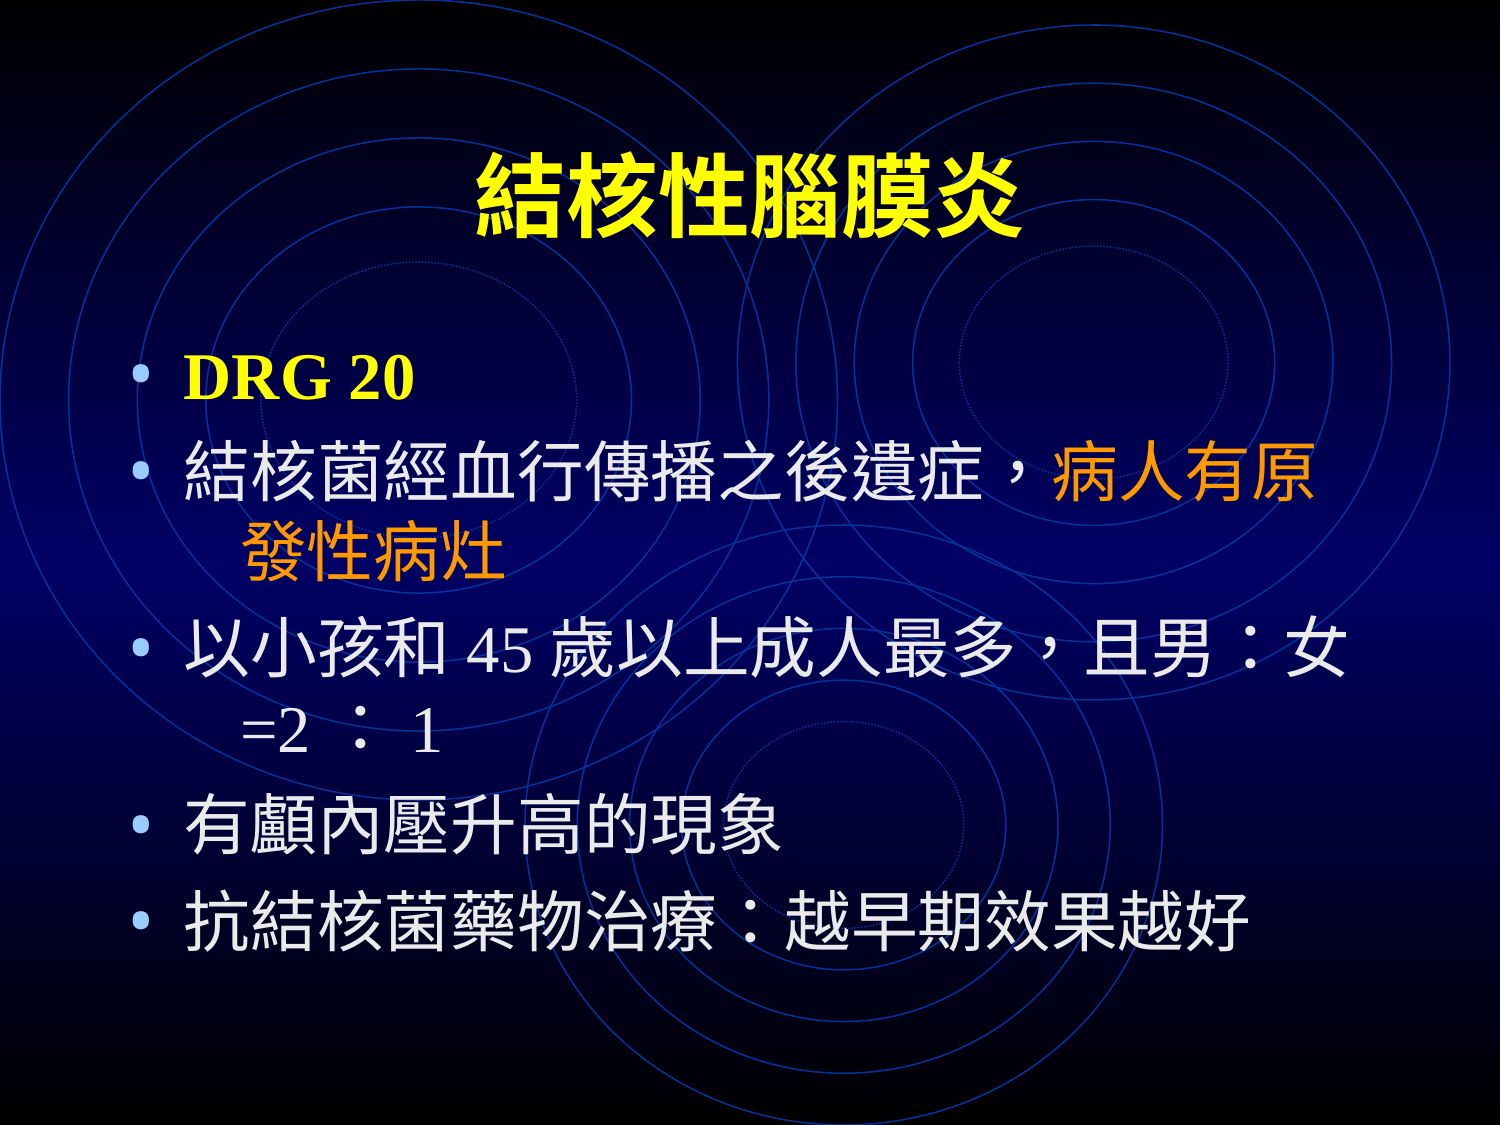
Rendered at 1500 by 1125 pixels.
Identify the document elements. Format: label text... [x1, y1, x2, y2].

title 結核性腦膜炎 [112, 99, 1388, 288]
list DRG 20 結核菌經血行傳播之後遺症，病人有原發性病灶 以小孩和45歲以上成人最多，且男：女=2：1 有顱內壓升高的現象 抗結核菌藥物治療：越早期效果越好 [112, 324, 1388, 1000]
